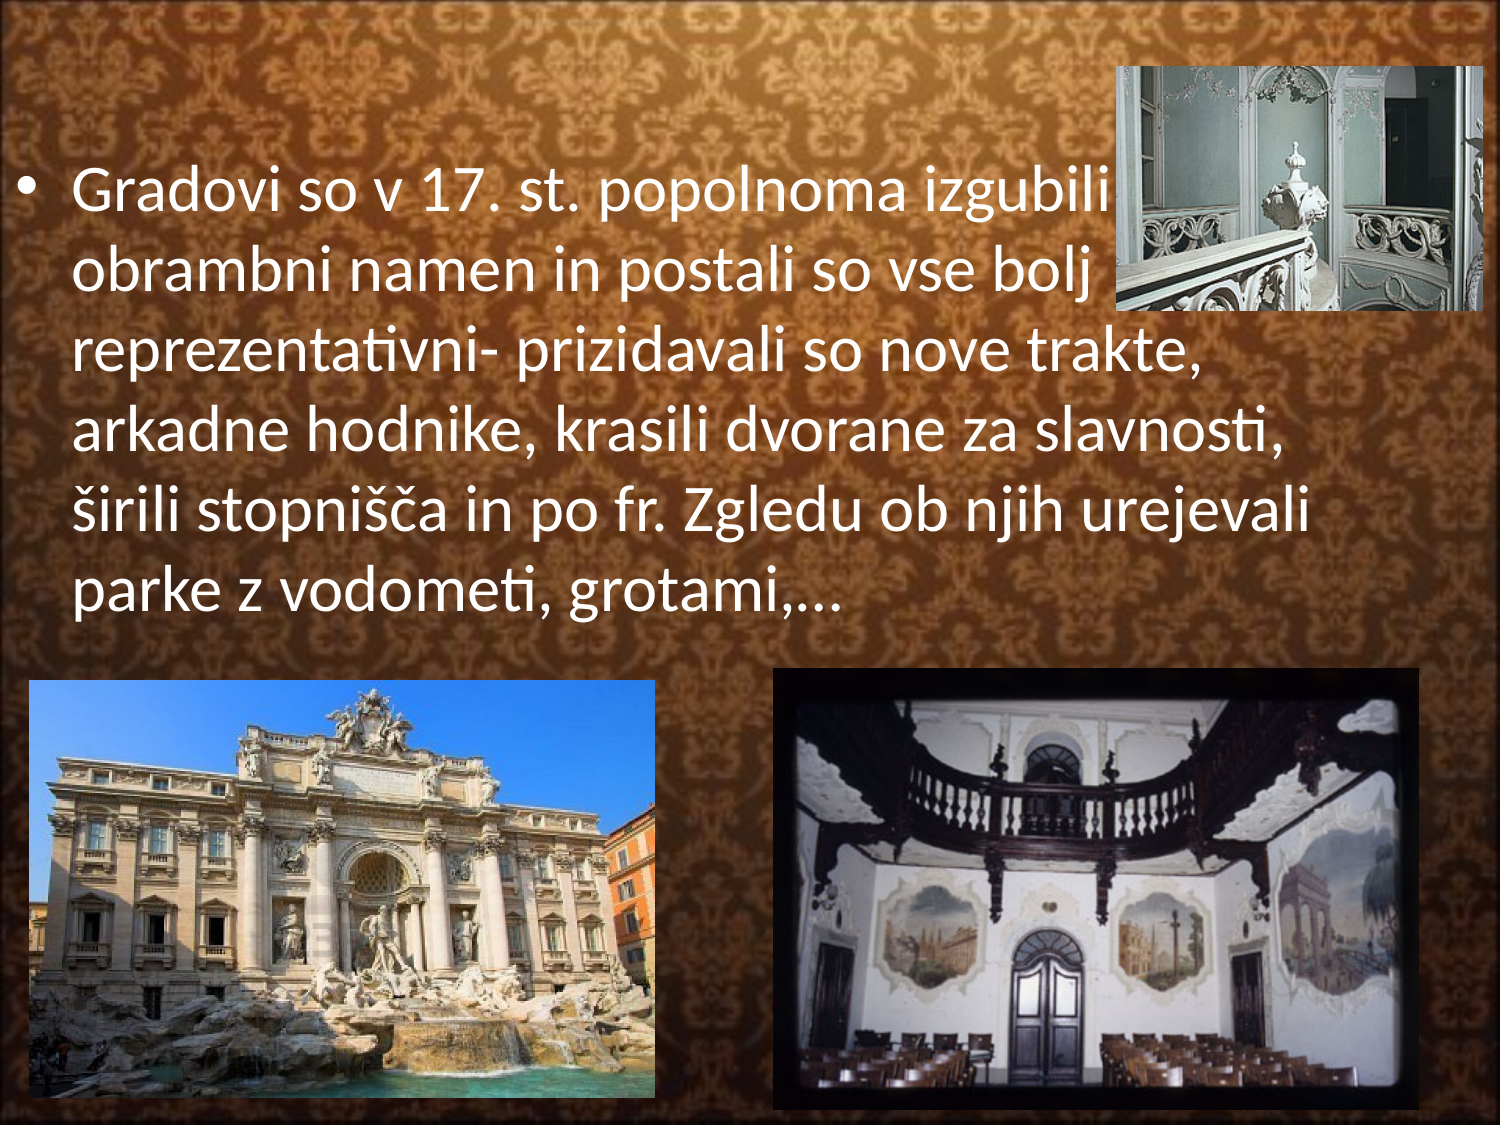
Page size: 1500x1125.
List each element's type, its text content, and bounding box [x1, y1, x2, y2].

picture [0, 0, 1500, 1125]
list Gradovi so v 17. st. popolnoma izgubili obrambni namen in postali so vse bolj reprezentativni- prizidavali so nove trakte, arkadne hodnike, krasili dvorane za slavnosti, širili stopnišča in po fr. Zgledu ob njih urejevali parke z vodometi, grotami,… [0, 137, 1350, 880]
